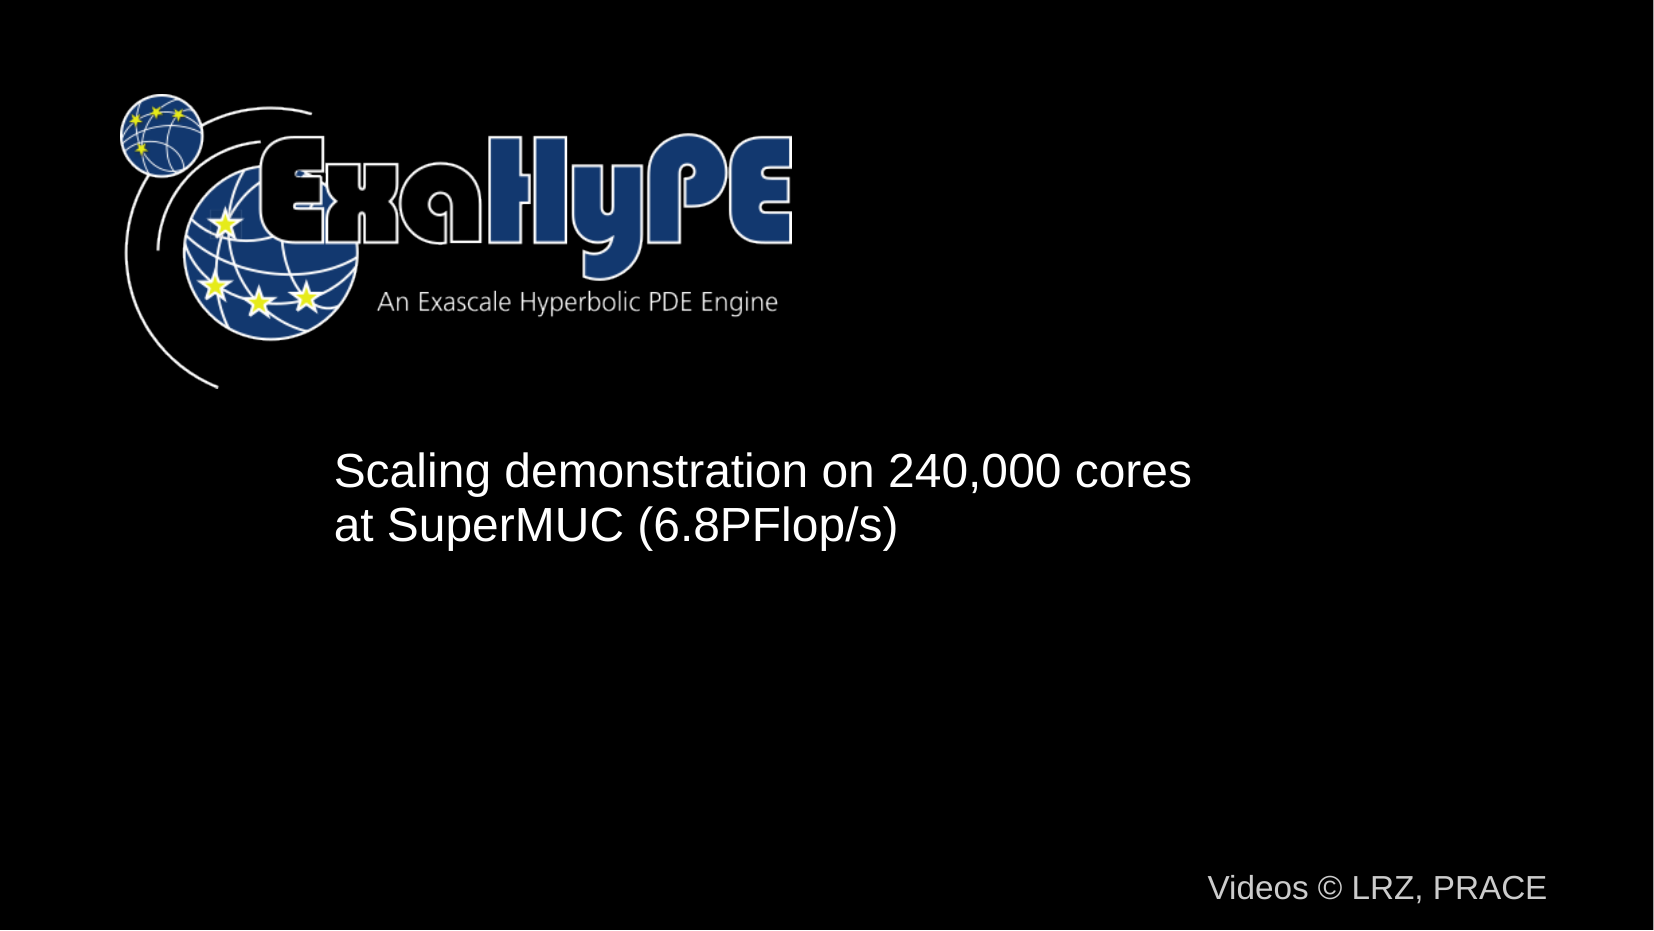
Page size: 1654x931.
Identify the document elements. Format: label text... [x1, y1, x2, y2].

text_box Scaling demonstration on 240,000 cores at SuperMUC (6.8PFlop/s) [318, 437, 1276, 768]
text_box Videos © LRZ, PRACE [1192, 862, 1630, 922]
picture [120, 94, 792, 389]
